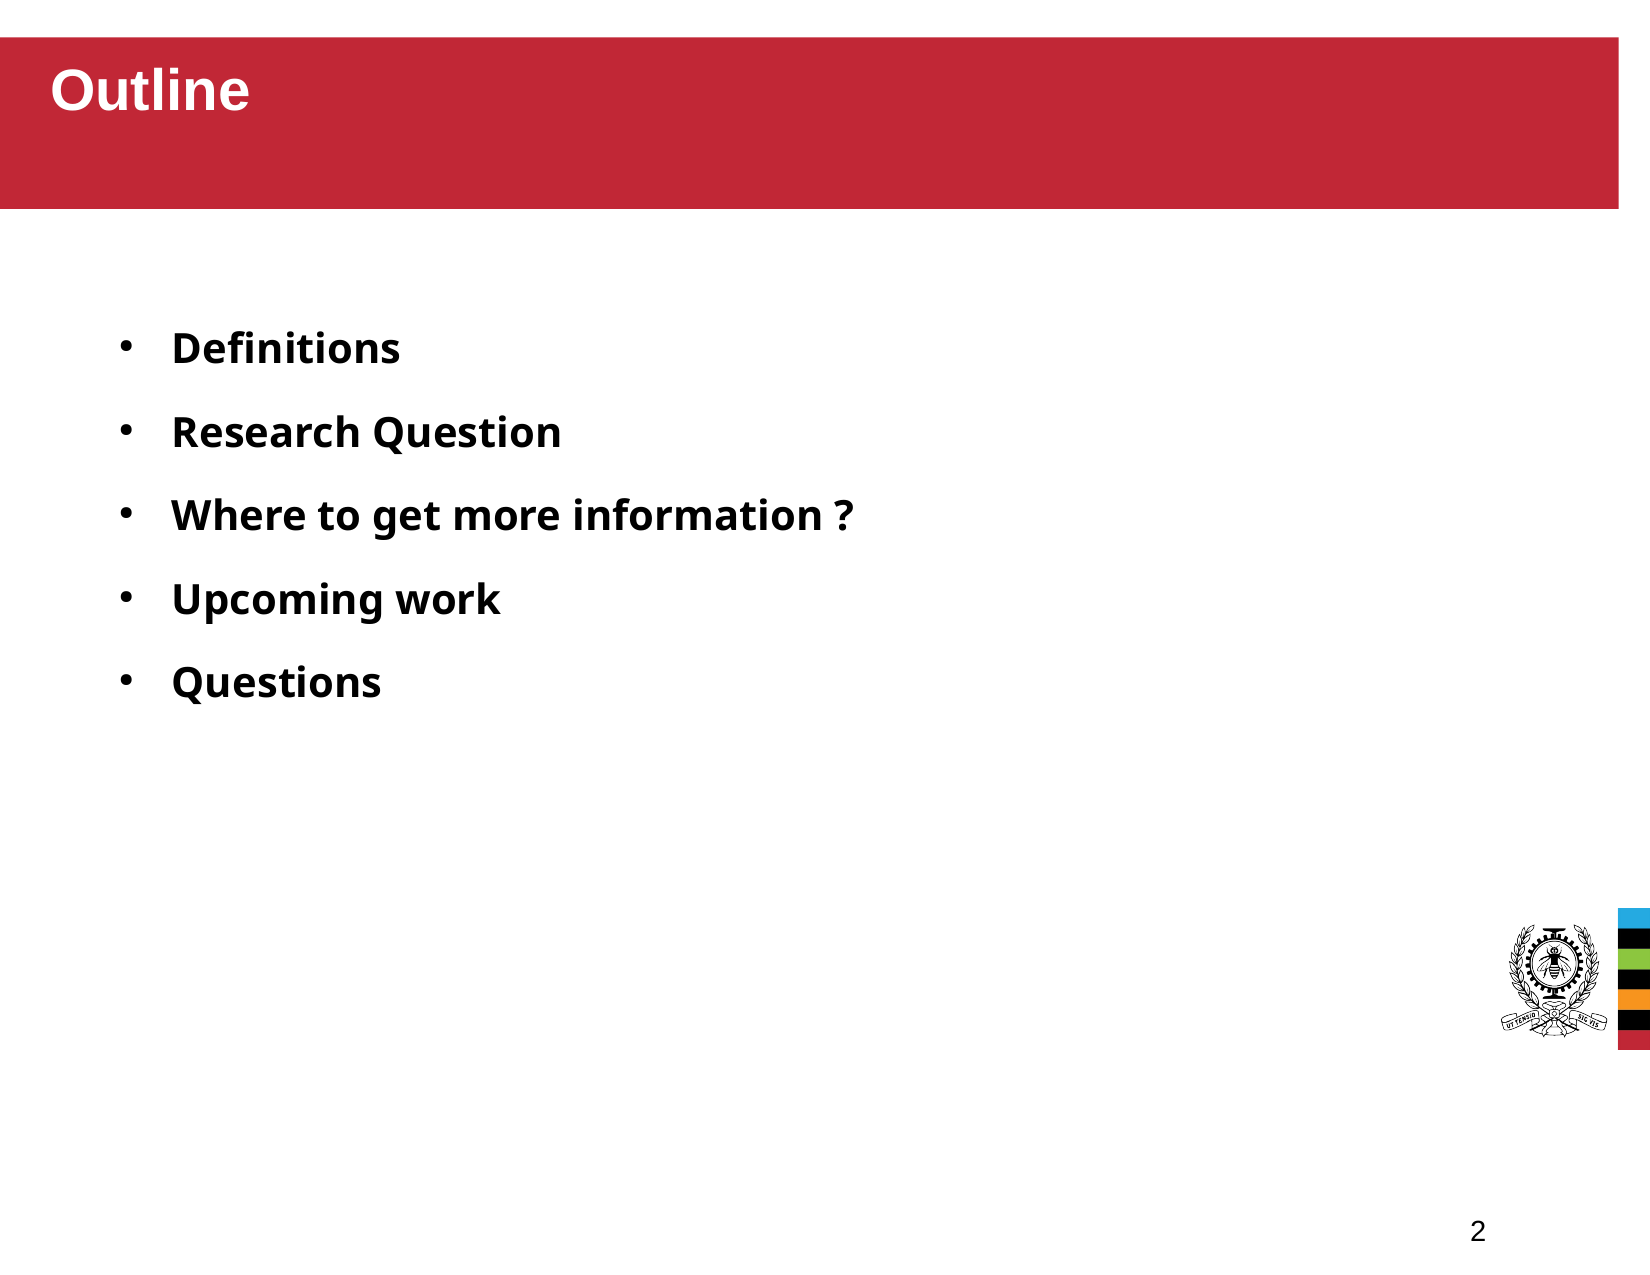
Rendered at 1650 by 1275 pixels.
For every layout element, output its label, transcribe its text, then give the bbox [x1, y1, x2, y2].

text_box Outline [35, 44, 1312, 130]
list Definitions Research Question Where to get more information ? Upcoming work Questions [82, 262, 1605, 1147]
picture [1605, 908, 1650, 1050]
